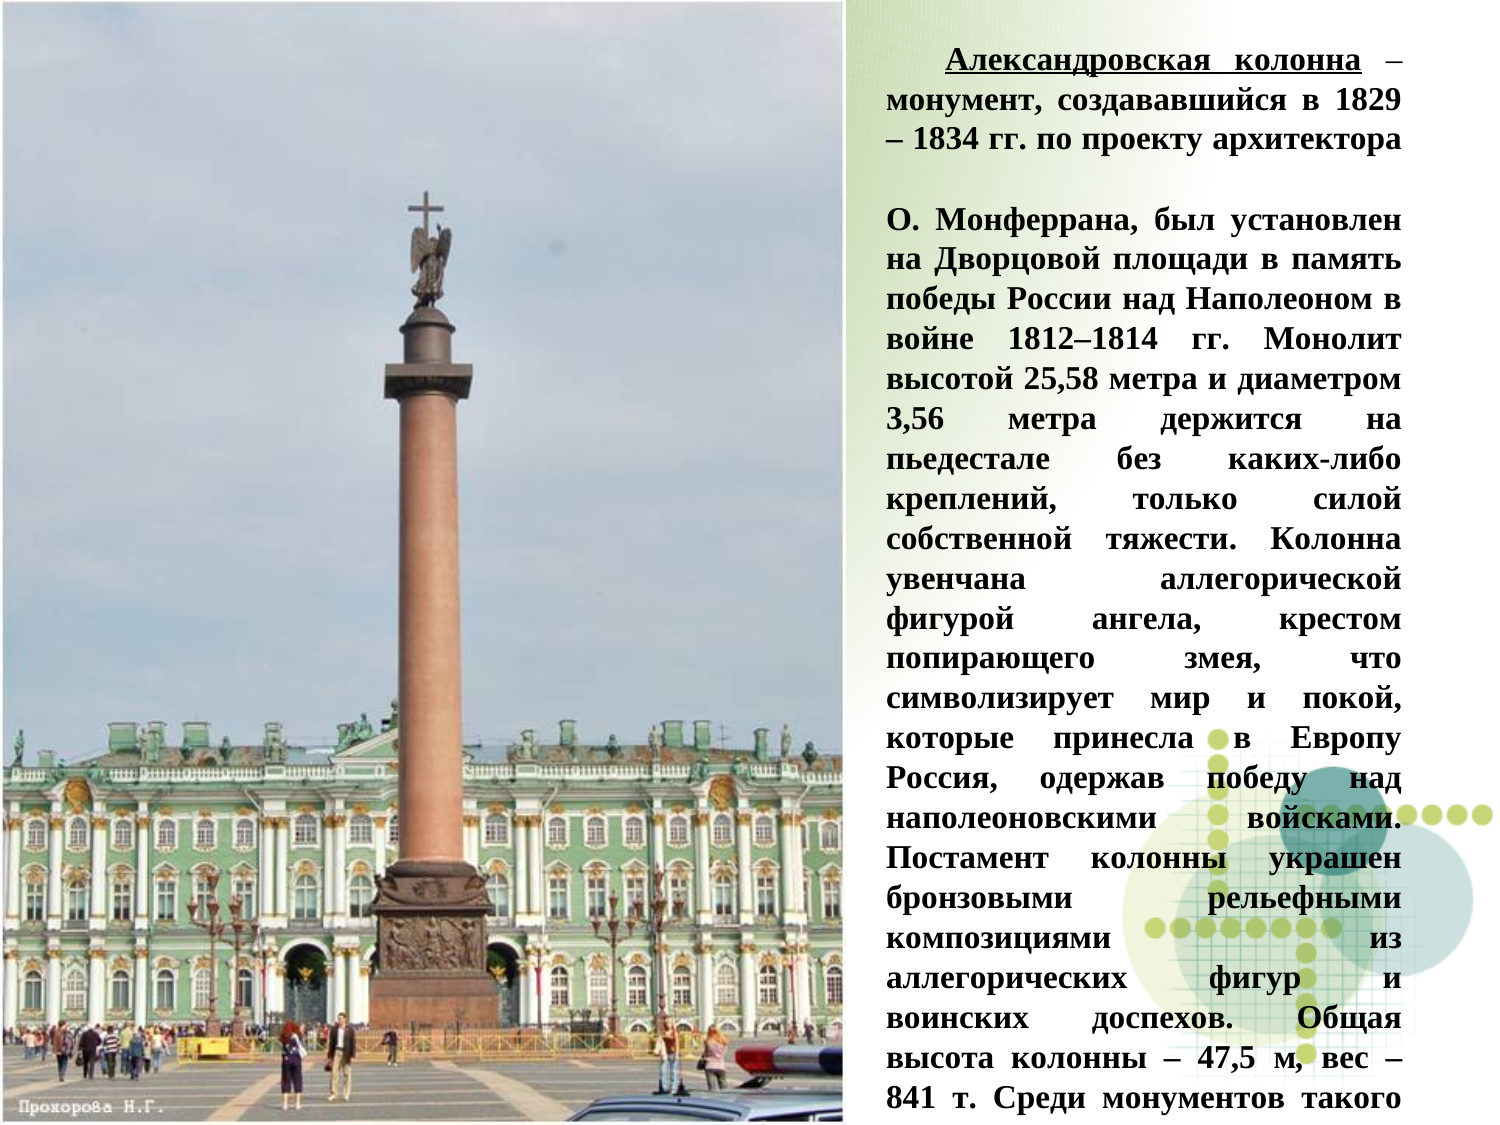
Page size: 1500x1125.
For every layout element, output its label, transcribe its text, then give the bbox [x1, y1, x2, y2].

list Александровская колонна – монумент, создававшийся в 1829 – 1834 гг. по проекту архитектора О. Монферрана, был установлен на Дворцовой площади в память победы России над Наполеоном в войне 1812–1814 гг. Монолит высотой 25,58 метра и диаметром 3,56 метра держится на пьедестале без каких-либо креплений, только силой собственной тяжести. Колонна увенчана аллегорической фигурой ангела, крестом попирающего змея, что символизирует мир и покой, которые принесла в Европу Россия, одержав победу над наполеоновскими войсками. Постамент колонны украшен бронзовыми рельефными композициями из аллегорических фигур и воинских доспехов. Общая высота колонны – 47,5 м, вес – 841 т. Среди монументов такого типа она – крупнейшая в мире. [871, 29, 1418, 1040]
picture [0, 0, 846, 1125]
picture [1110, 718, 1500, 1098]
